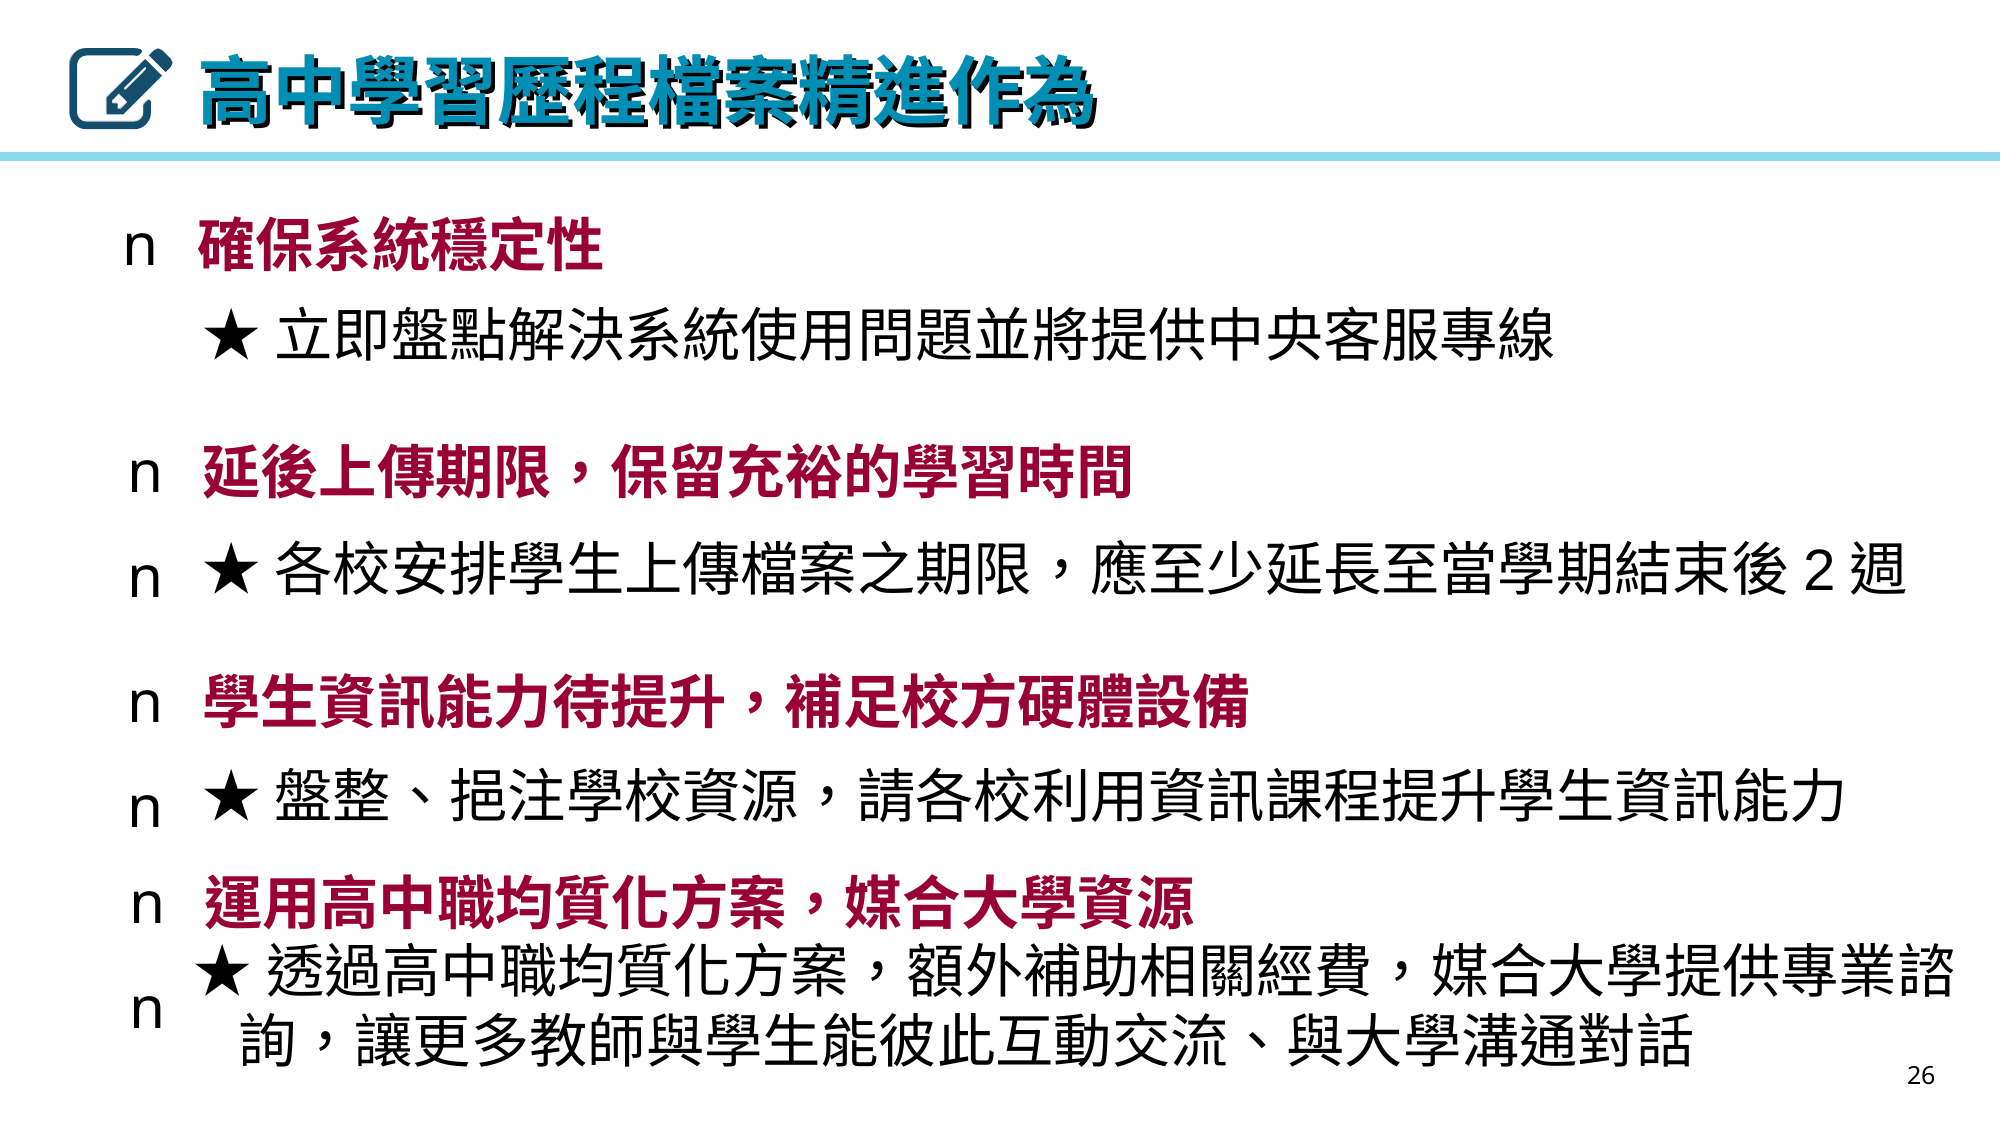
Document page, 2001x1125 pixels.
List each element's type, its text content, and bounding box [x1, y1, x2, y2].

text_box 確保系統穩定性 [107, 179, 1994, 301]
text_box ★立即盤點解決系統使用問題並將提供中央客服專線 [188, 291, 1849, 376]
text_box ★透過高中職均質化方案，額外補助相關經費，媒合大學提供專業諮詢，讓更多教師與學生能彼此互動交流、與大學溝通對話 [179, 927, 1991, 1082]
text_box [69, 48, 151, 130]
text_box [148, 48, 173, 73]
text_box 高中學習歷程檔案精進作為 [185, 35, 1110, 142]
text_box ★盤整、挹注學校資源，請各校利用資訊課程提升學生資訊能力 [188, 752, 2000, 837]
text_box 學生資訊能力待提升，補足校方硬體設備 [112, 637, 1986, 752]
text_box [106, 59, 162, 115]
text_box 運用高中職均質化方案，媒合大學資源 [114, 837, 1987, 953]
text_box 延後上傳期限，保留充裕的學習時間 [112, 406, 1986, 522]
text_box 26 [1892, 1043, 1955, 1094]
text_box [0, 152, 2000, 161]
text_box ★各校安排學生上傳檔案之期限，應至少延長至當學期結束後2週 [188, 524, 2000, 609]
